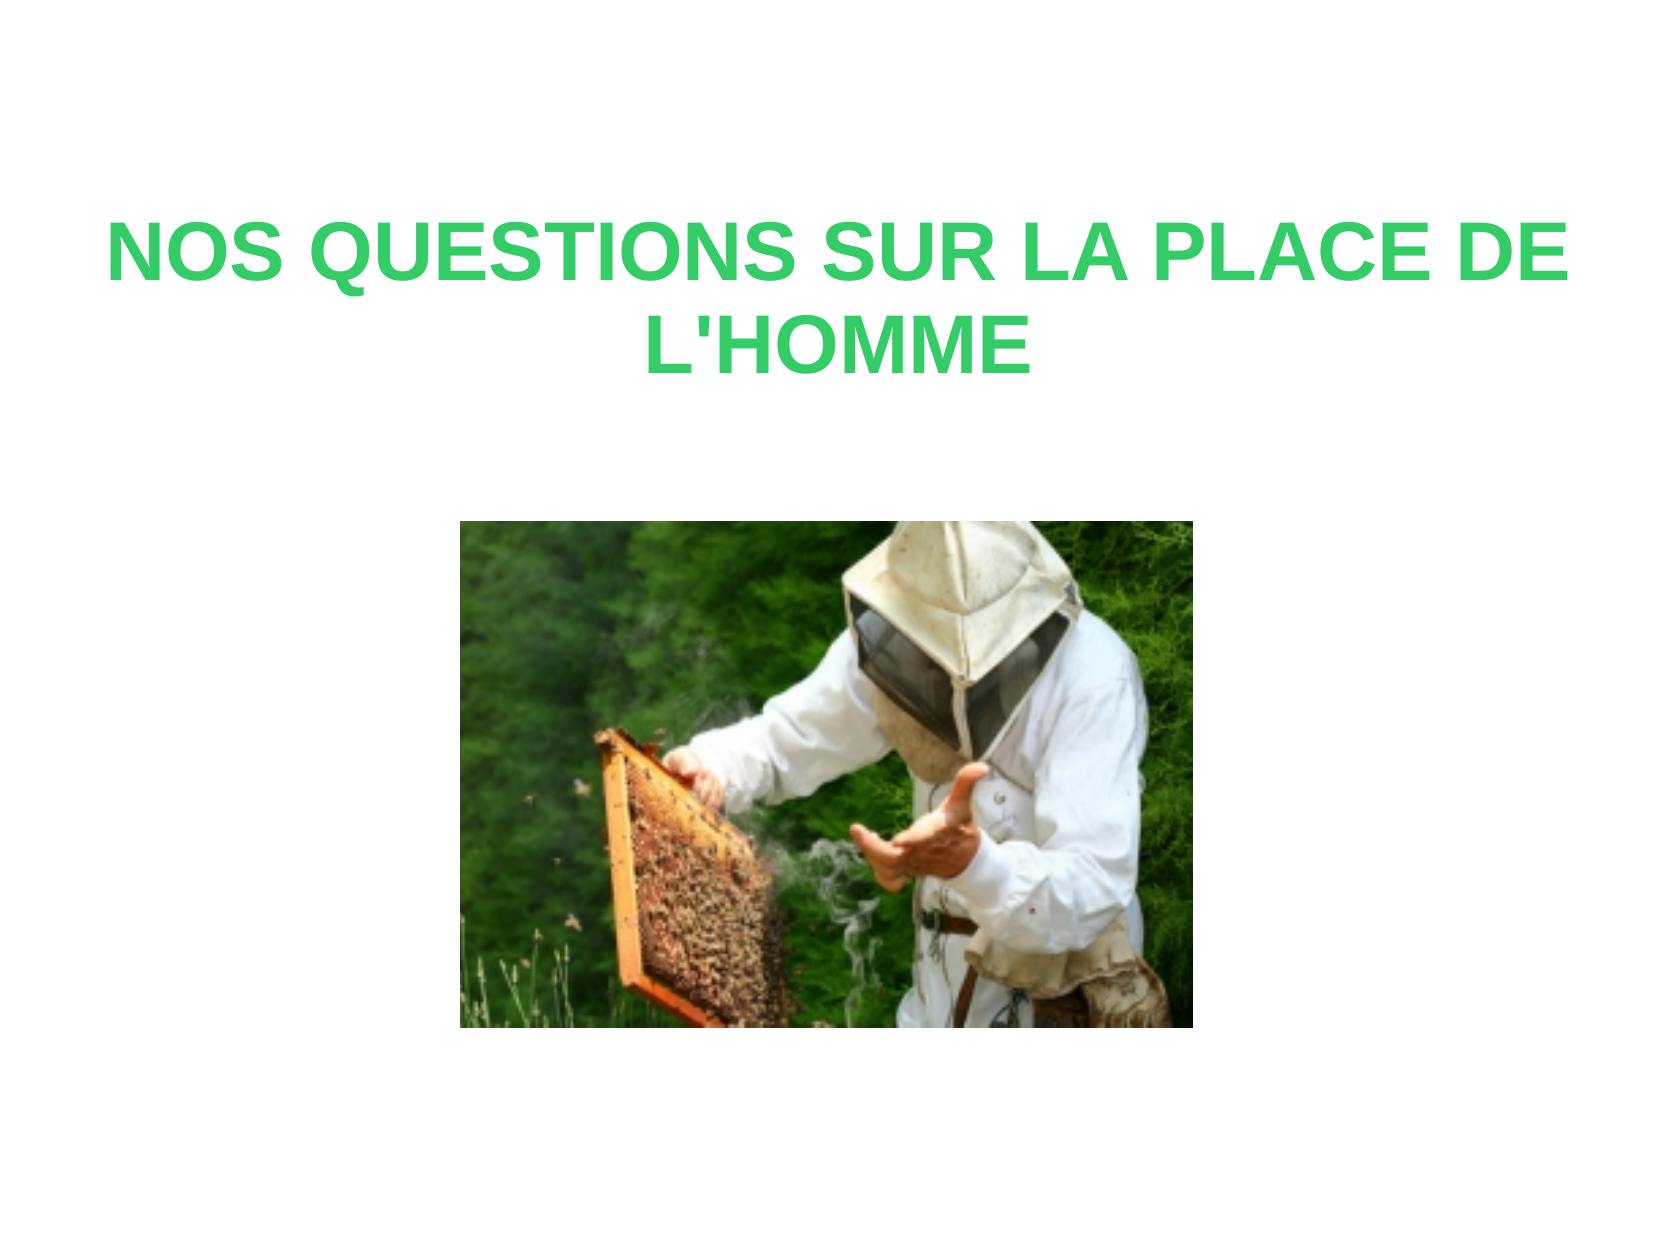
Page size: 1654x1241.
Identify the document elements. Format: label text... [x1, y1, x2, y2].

subtitle NOS QUESTIONS SUR LA PLACE DE L'HOMME [94, 0, 1583, 875]
picture [460, 521, 1193, 1028]
